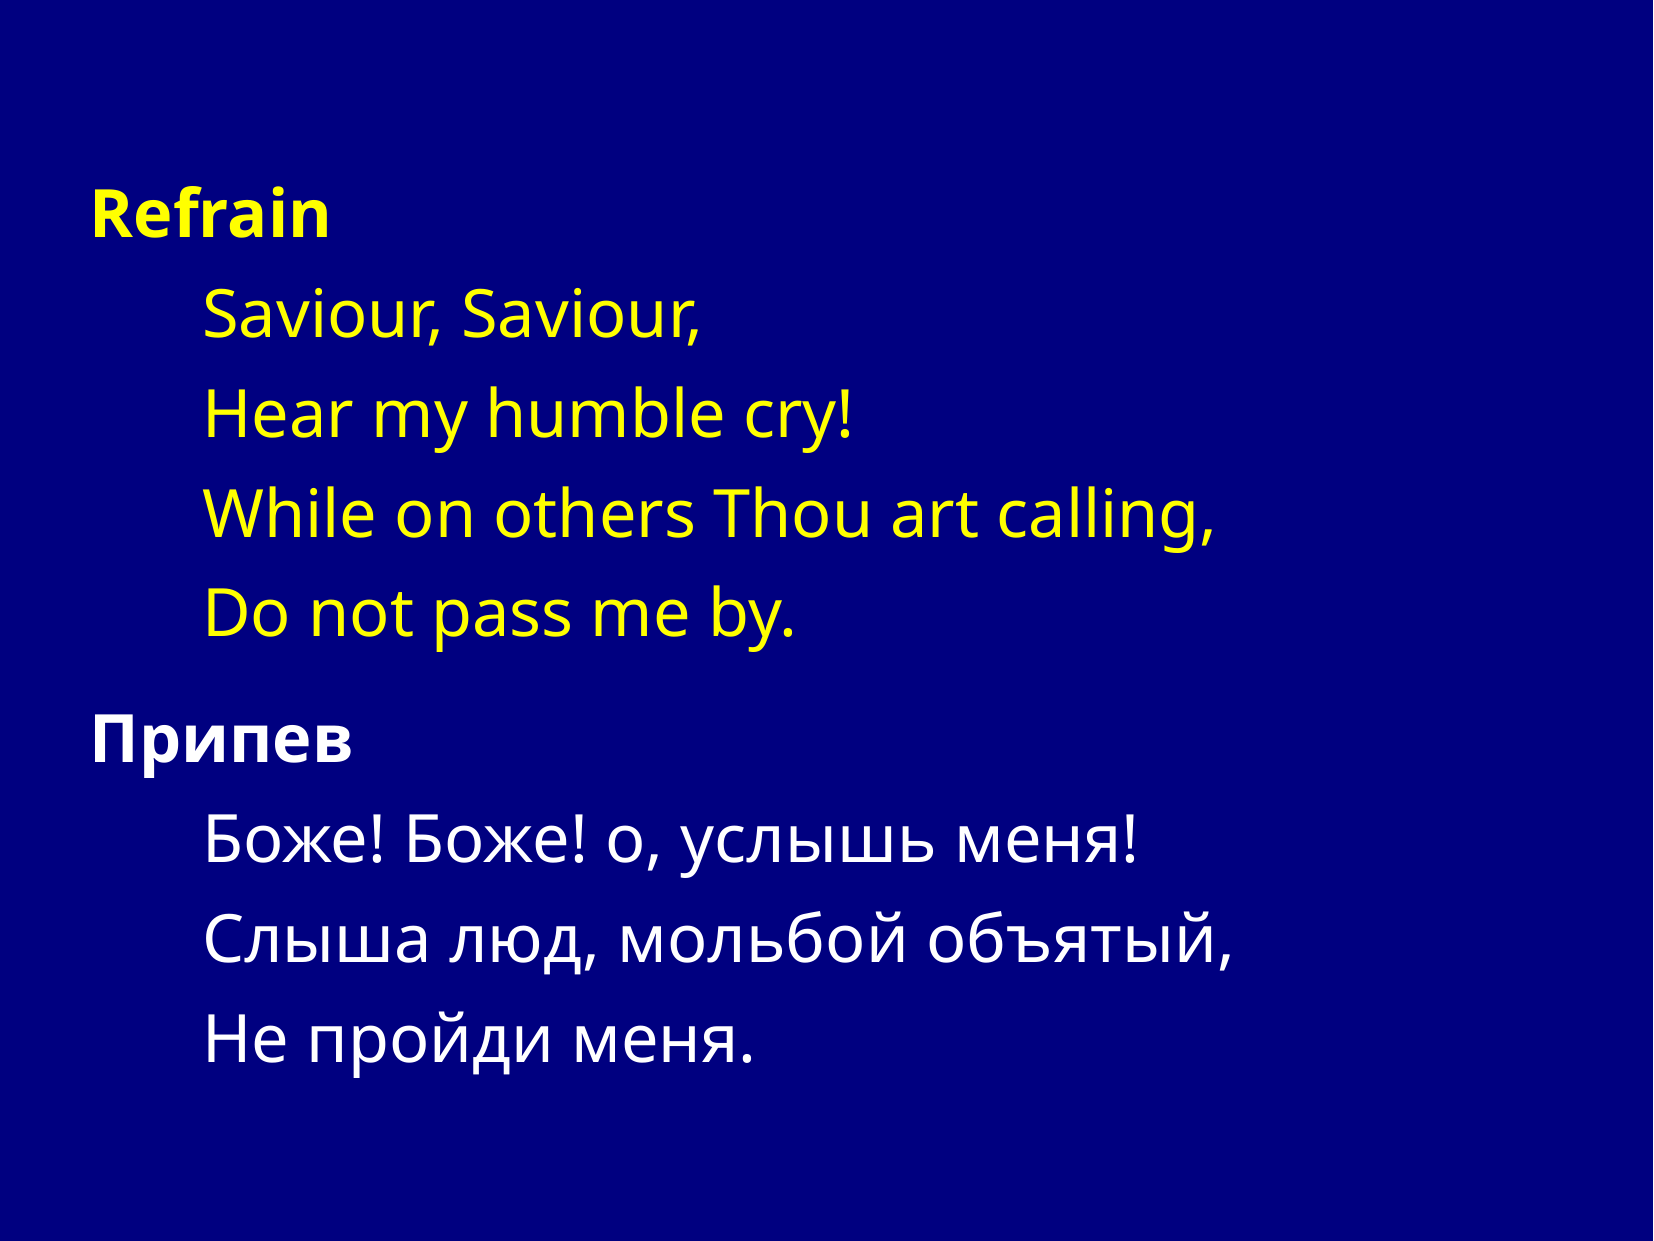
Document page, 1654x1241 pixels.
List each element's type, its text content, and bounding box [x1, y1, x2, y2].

text_box Refrain Saviour, Saviour, Hear my humble cry! While on others Thou art calling, Do not pass me by. [75, 150, 1576, 638]
text_box Припев Боже! Боже! о, услышь меня! Слыша люд, мольбой объятый, Не пройди меня. [75, 675, 1576, 1163]
